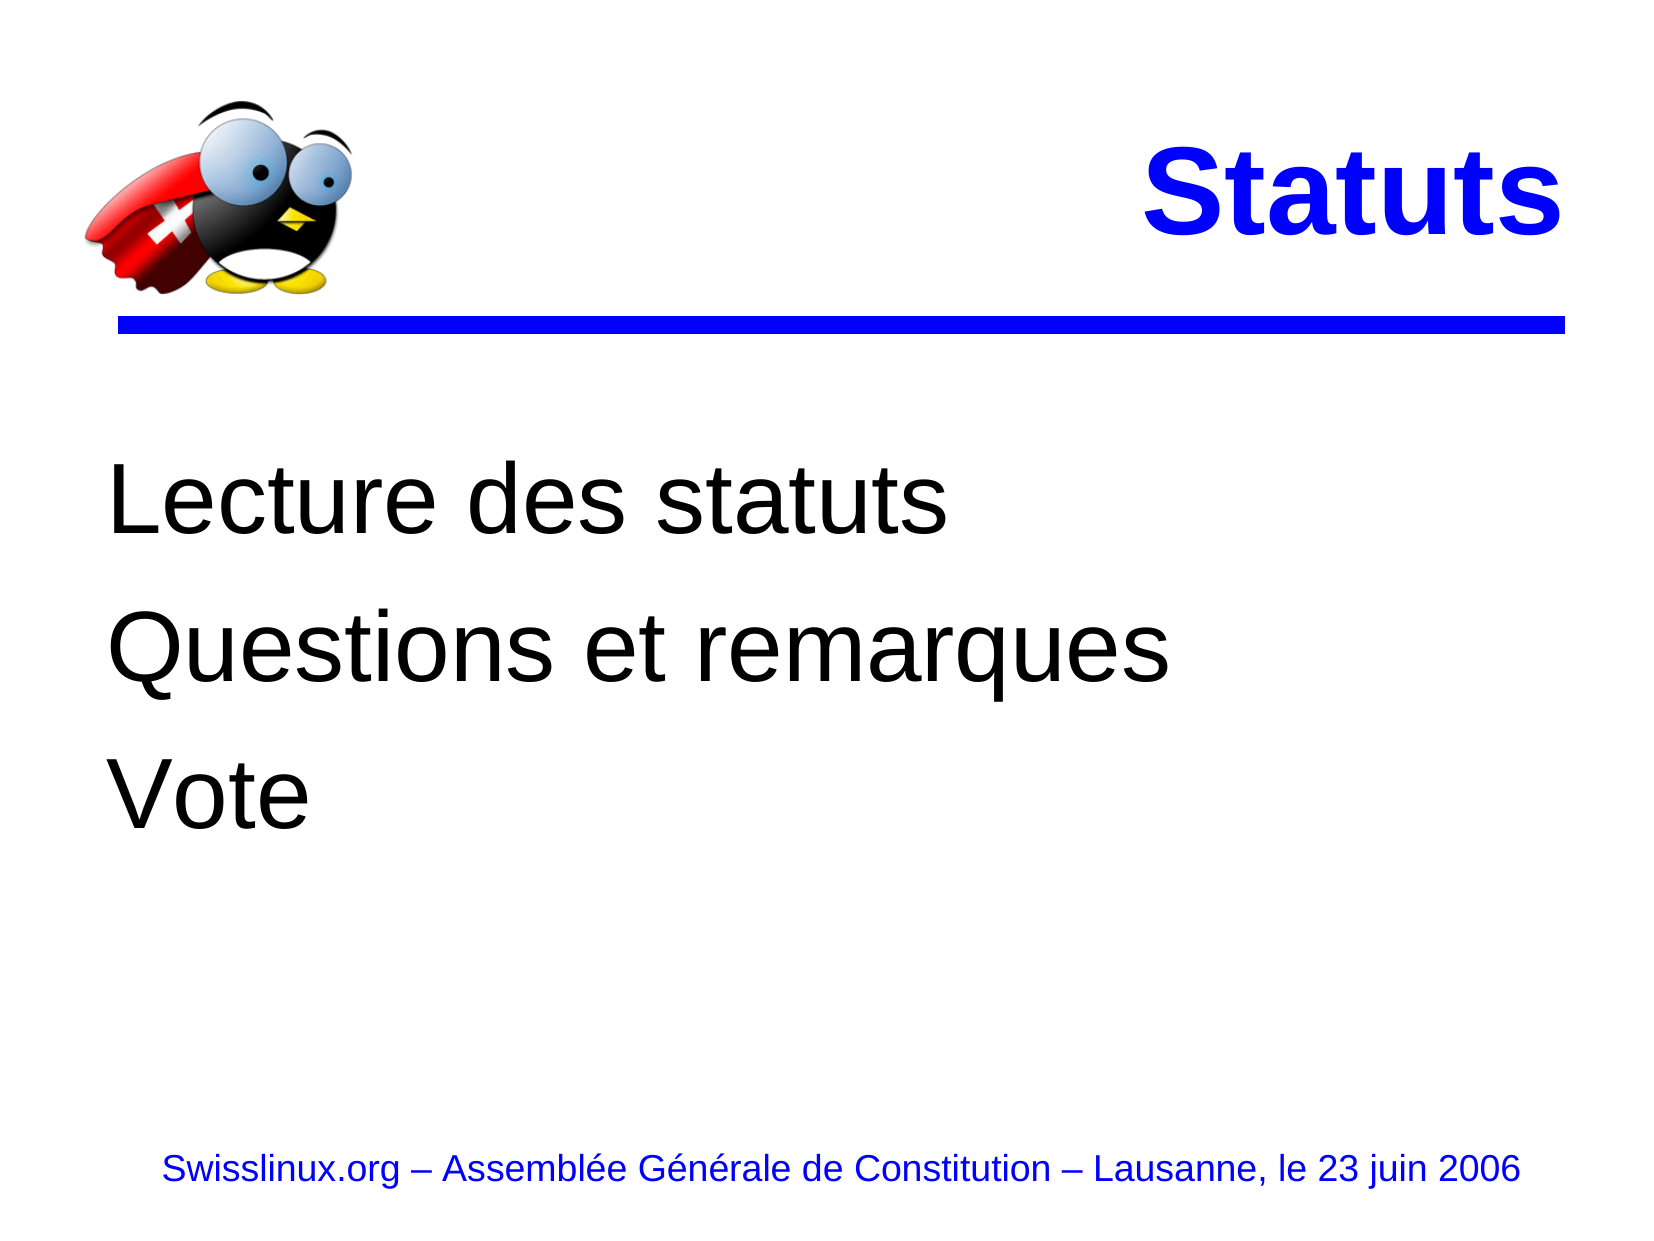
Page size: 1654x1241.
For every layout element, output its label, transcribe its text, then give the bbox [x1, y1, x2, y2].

picture [81, 99, 355, 296]
list Vote [88, 738, 1577, 863]
list Lecture des statuts [88, 442, 1577, 567]
list Questions et remarques [88, 590, 1577, 715]
title Statuts [490, 88, 1565, 296]
text_box Swisslinux.org – Assemblée Générale de Constitution – Lausanne, le 23 juin 2006 [118, 1131, 1565, 1211]
